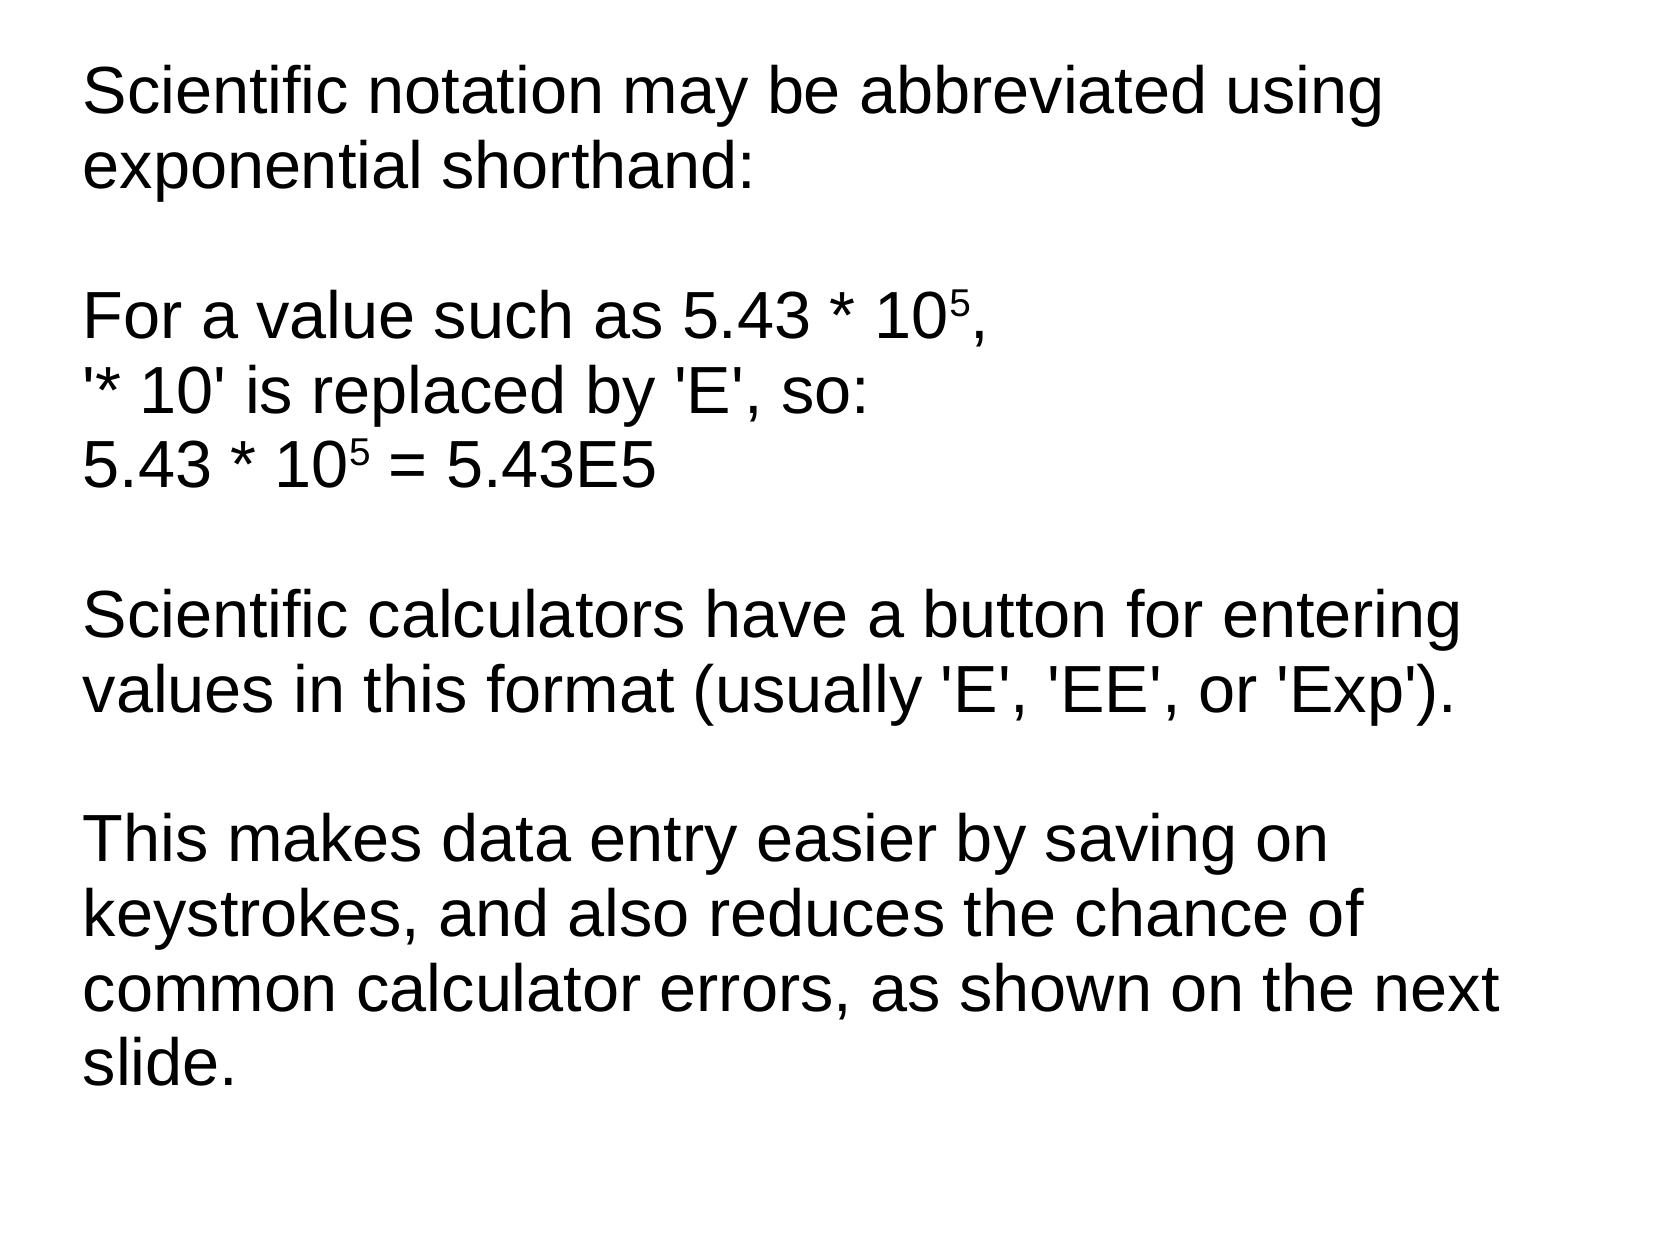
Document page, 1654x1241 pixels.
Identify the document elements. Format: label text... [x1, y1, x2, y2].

subtitle Scientific notation may be abbreviated using exponential shorthand: For a value such as 5.43 * 105, '* 10' is replaced by 'E', so: 5.43 * 105 = 5.43E5 Scientific calculators have a button for entering values in this format (usually 'E', 'EE', or 'Exp'). This makes data entry easier by saving on keystrokes, and also reduces the chance of common calculator errors, as shown on the next slide. [82, 43, 1571, 1186]
